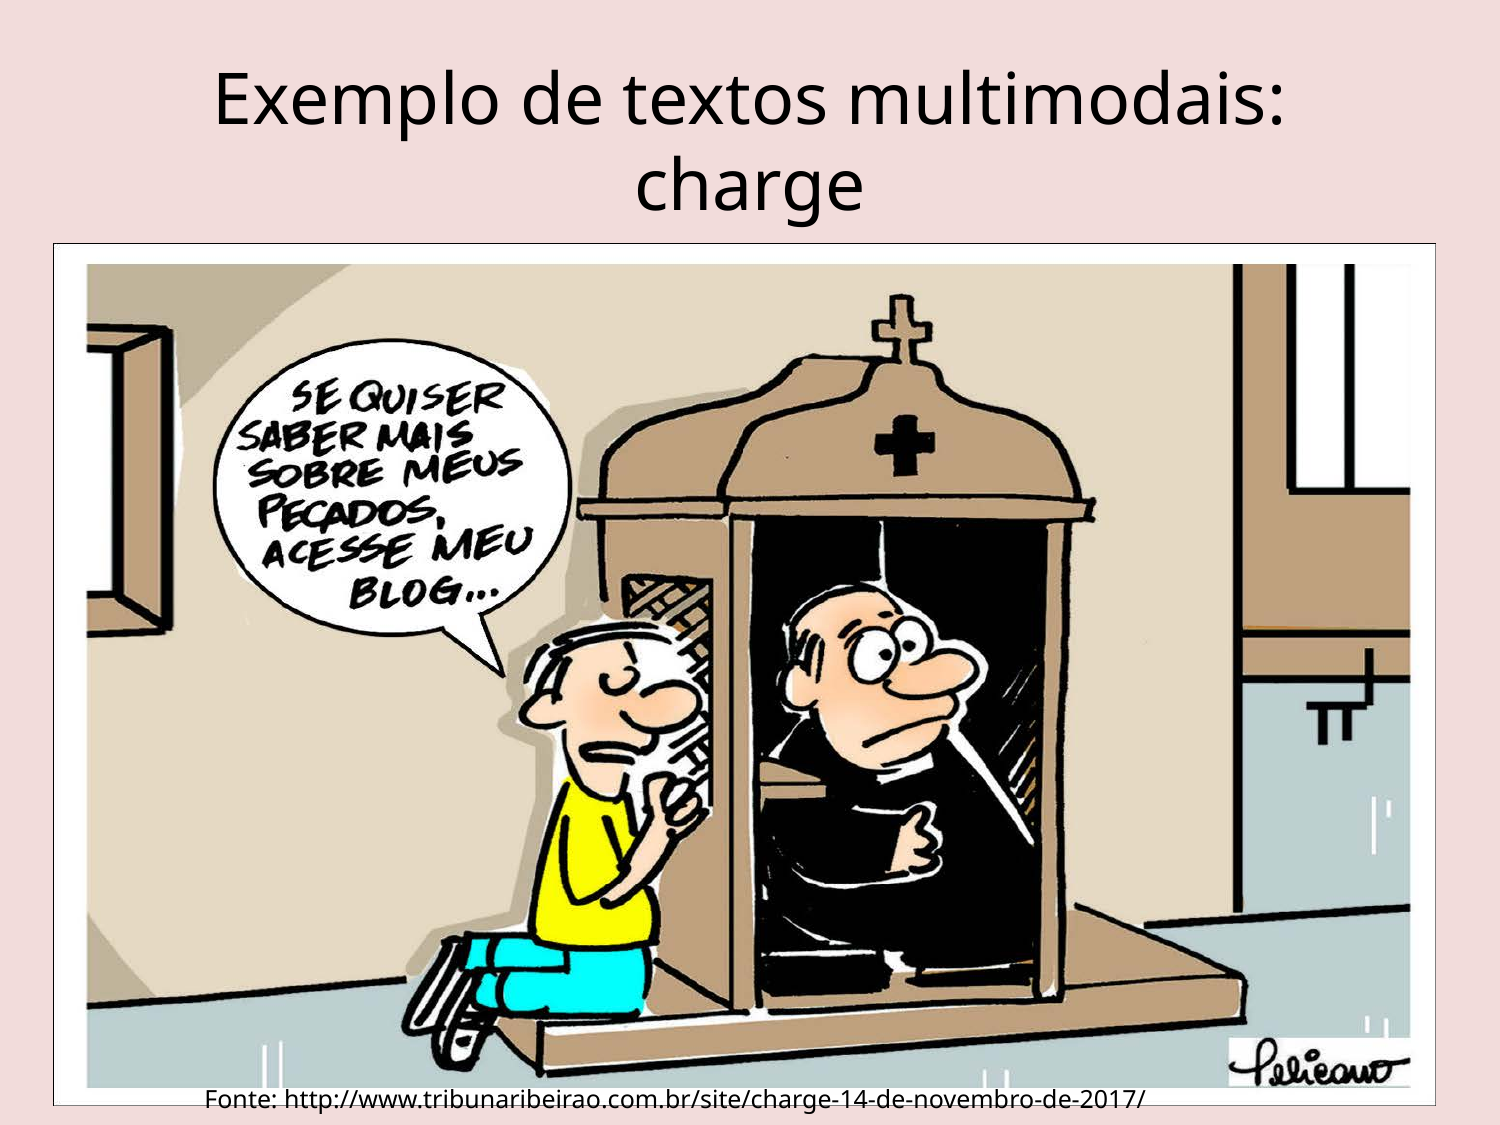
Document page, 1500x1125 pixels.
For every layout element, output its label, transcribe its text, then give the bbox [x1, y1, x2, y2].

title Exemplo de textos multimodais: charge [75, 45, 1425, 233]
text_box Fonte: http://www.tribunaribeirao.com.br/site/charge-14-de-novembro-de-2017/ [189, 1074, 1217, 1119]
picture [53, 243, 1436, 1106]
